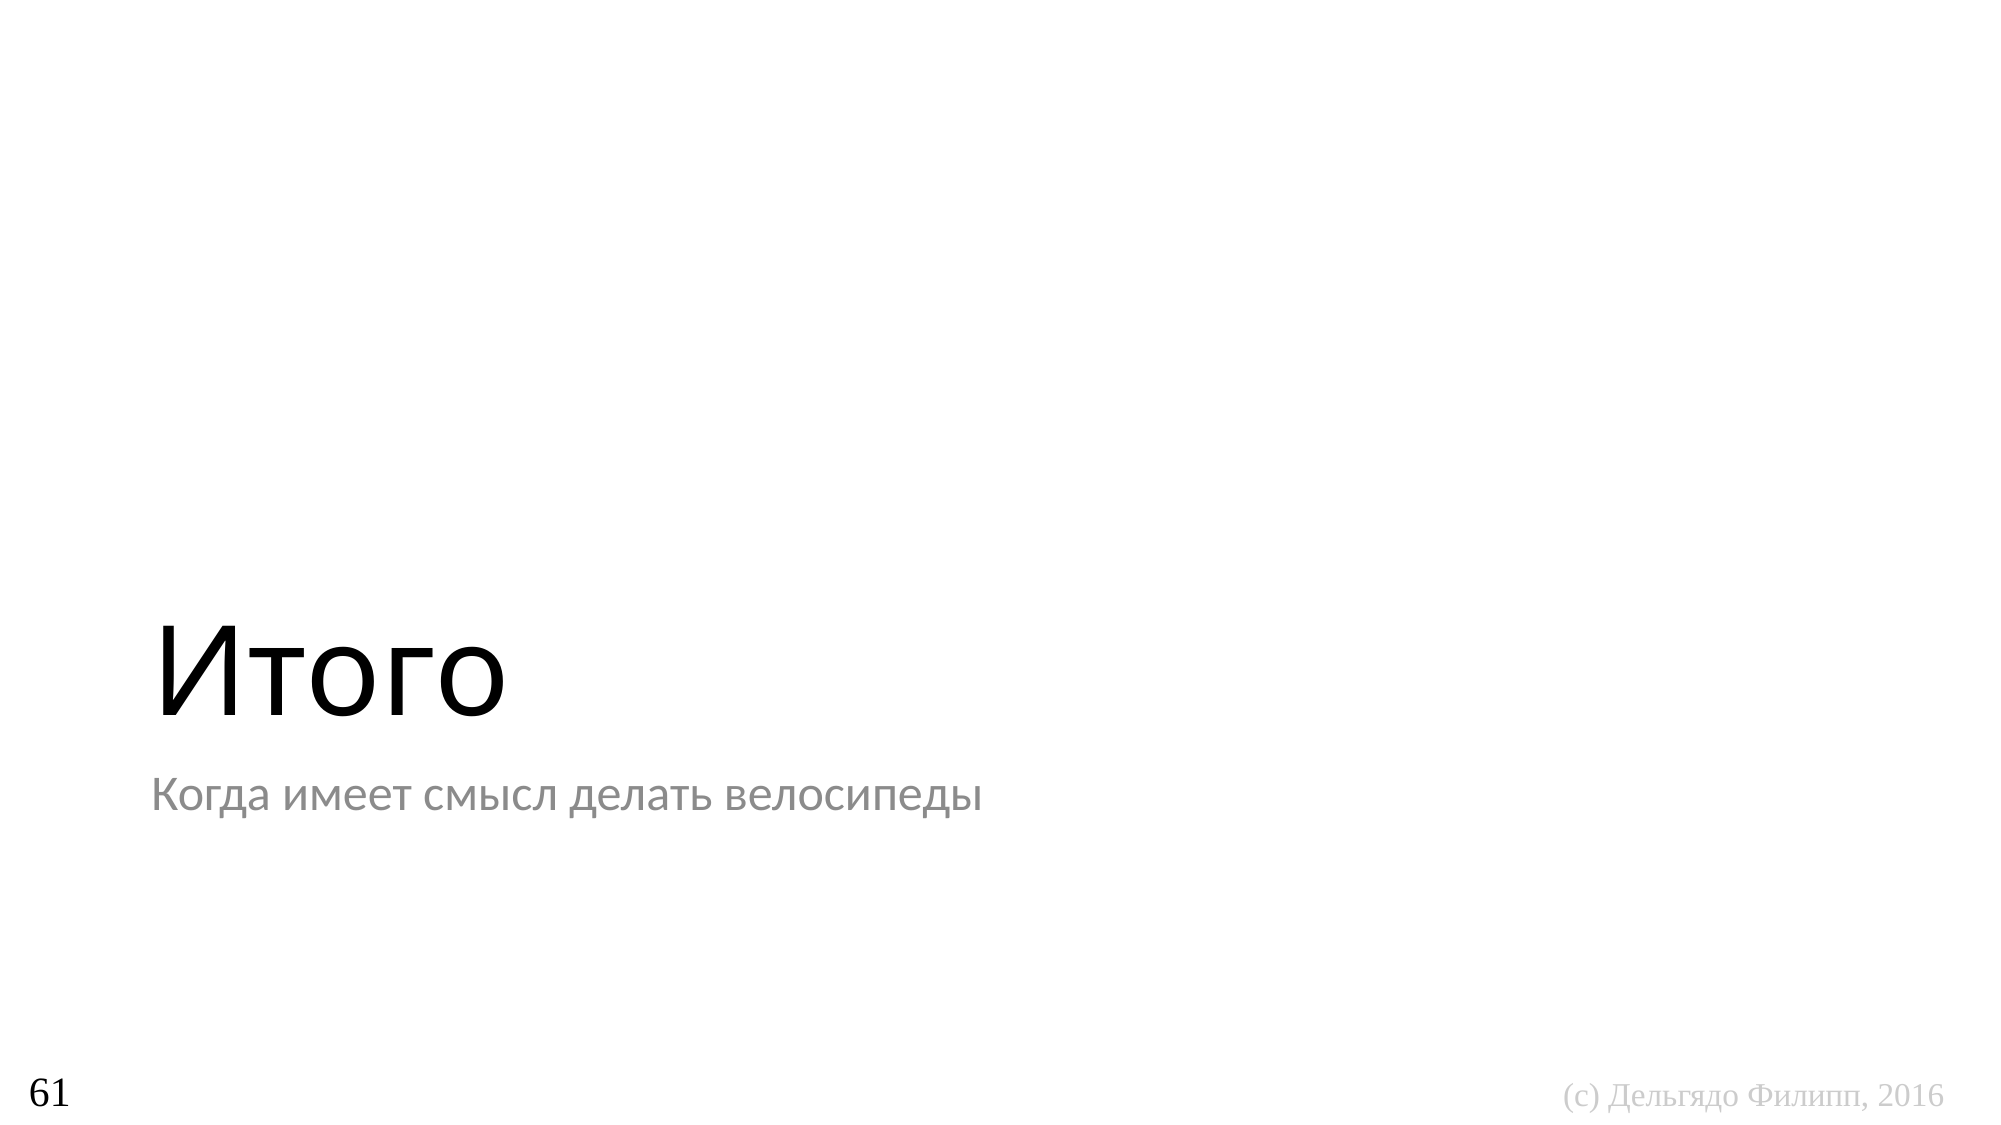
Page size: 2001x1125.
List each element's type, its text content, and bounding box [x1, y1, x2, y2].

list Когда имеет смысл делать велосипеды [136, 752, 1862, 999]
title Итого [136, 280, 1862, 749]
